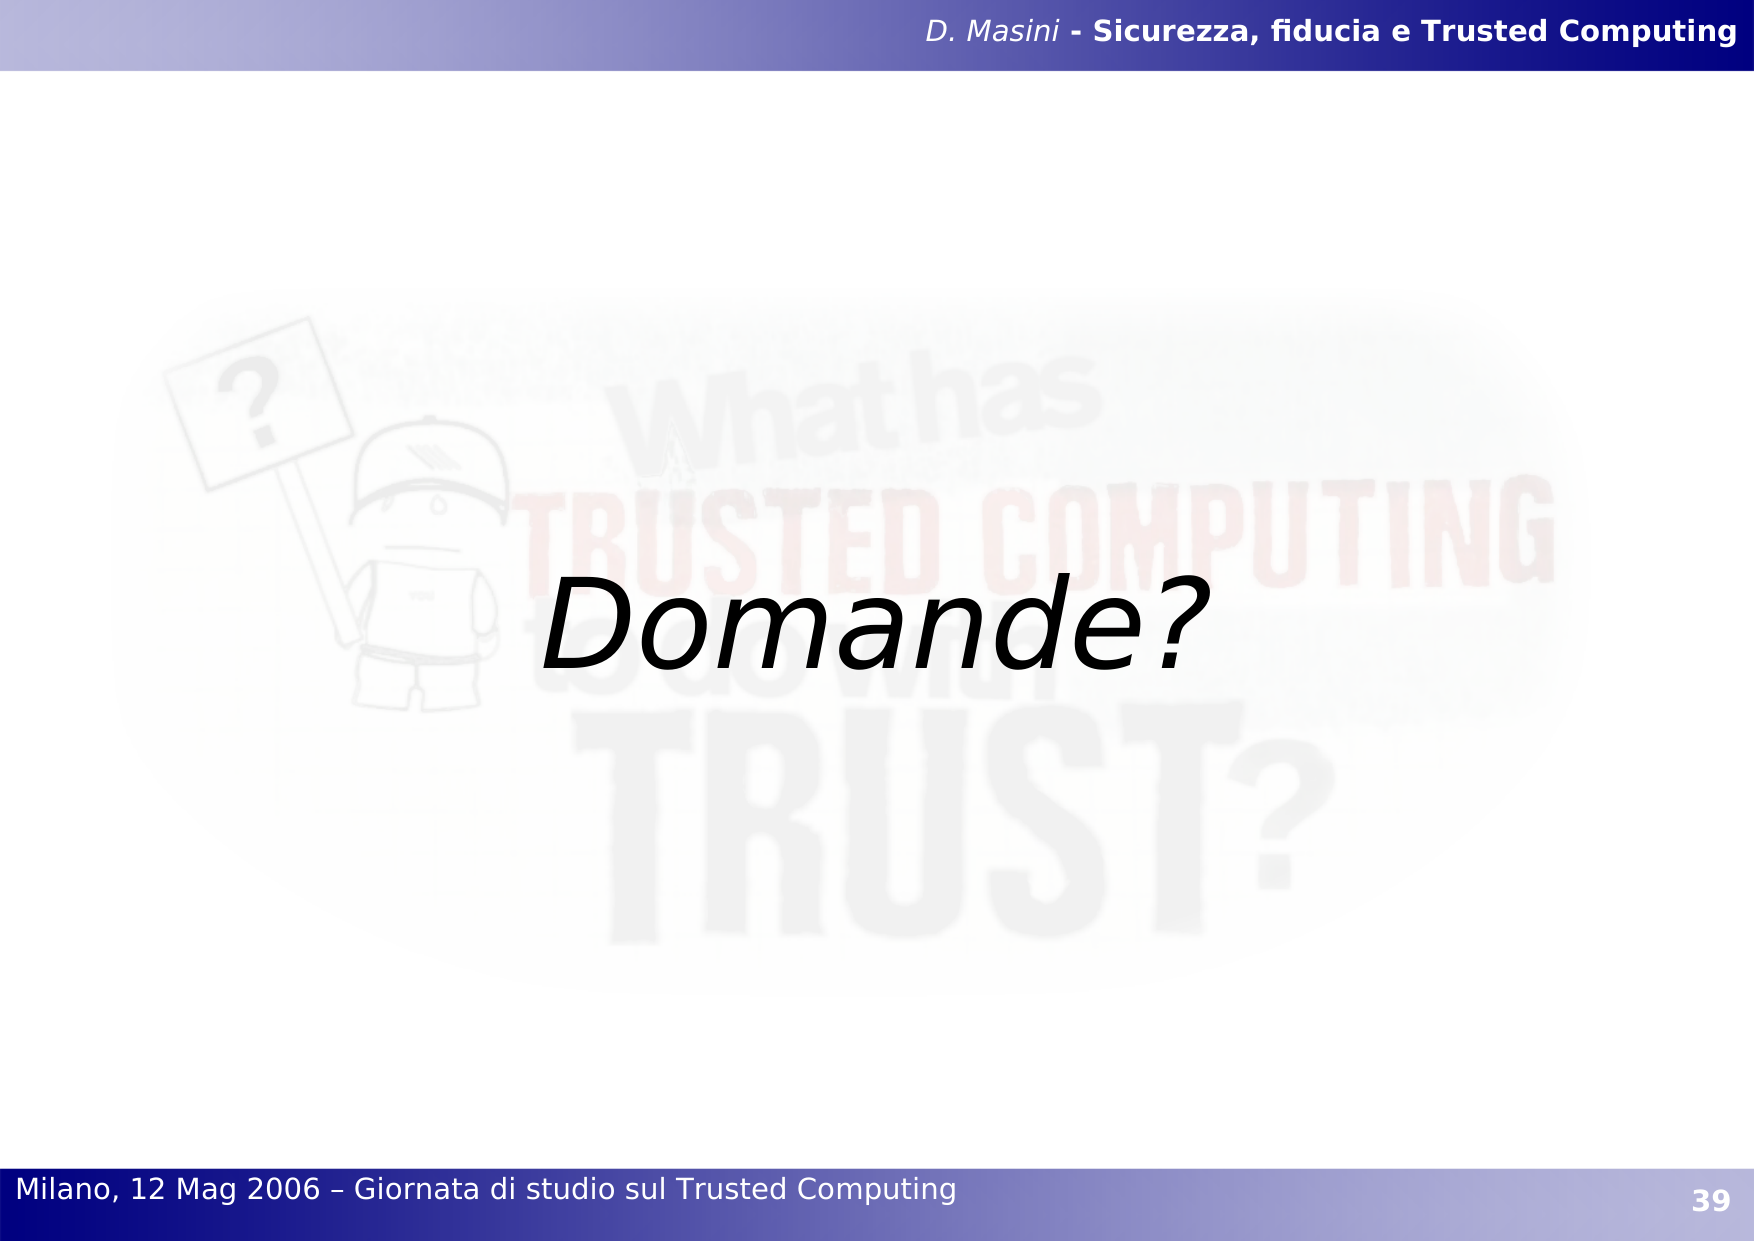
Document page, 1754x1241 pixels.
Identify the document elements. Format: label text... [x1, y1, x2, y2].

text_box <numero> [1641, 1185, 1732, 1223]
text_box D. Masini - Sicurezza, fiducia e Trusted Computing [602, 7, 1754, 63]
picture [0, 0, 1754, 1241]
text_box Domande? [87, 144, 1667, 1108]
text_box Milano, 12 Mag 2006 – Giornata di studio sul Trusted Computing [0, 1175, 1314, 1234]
